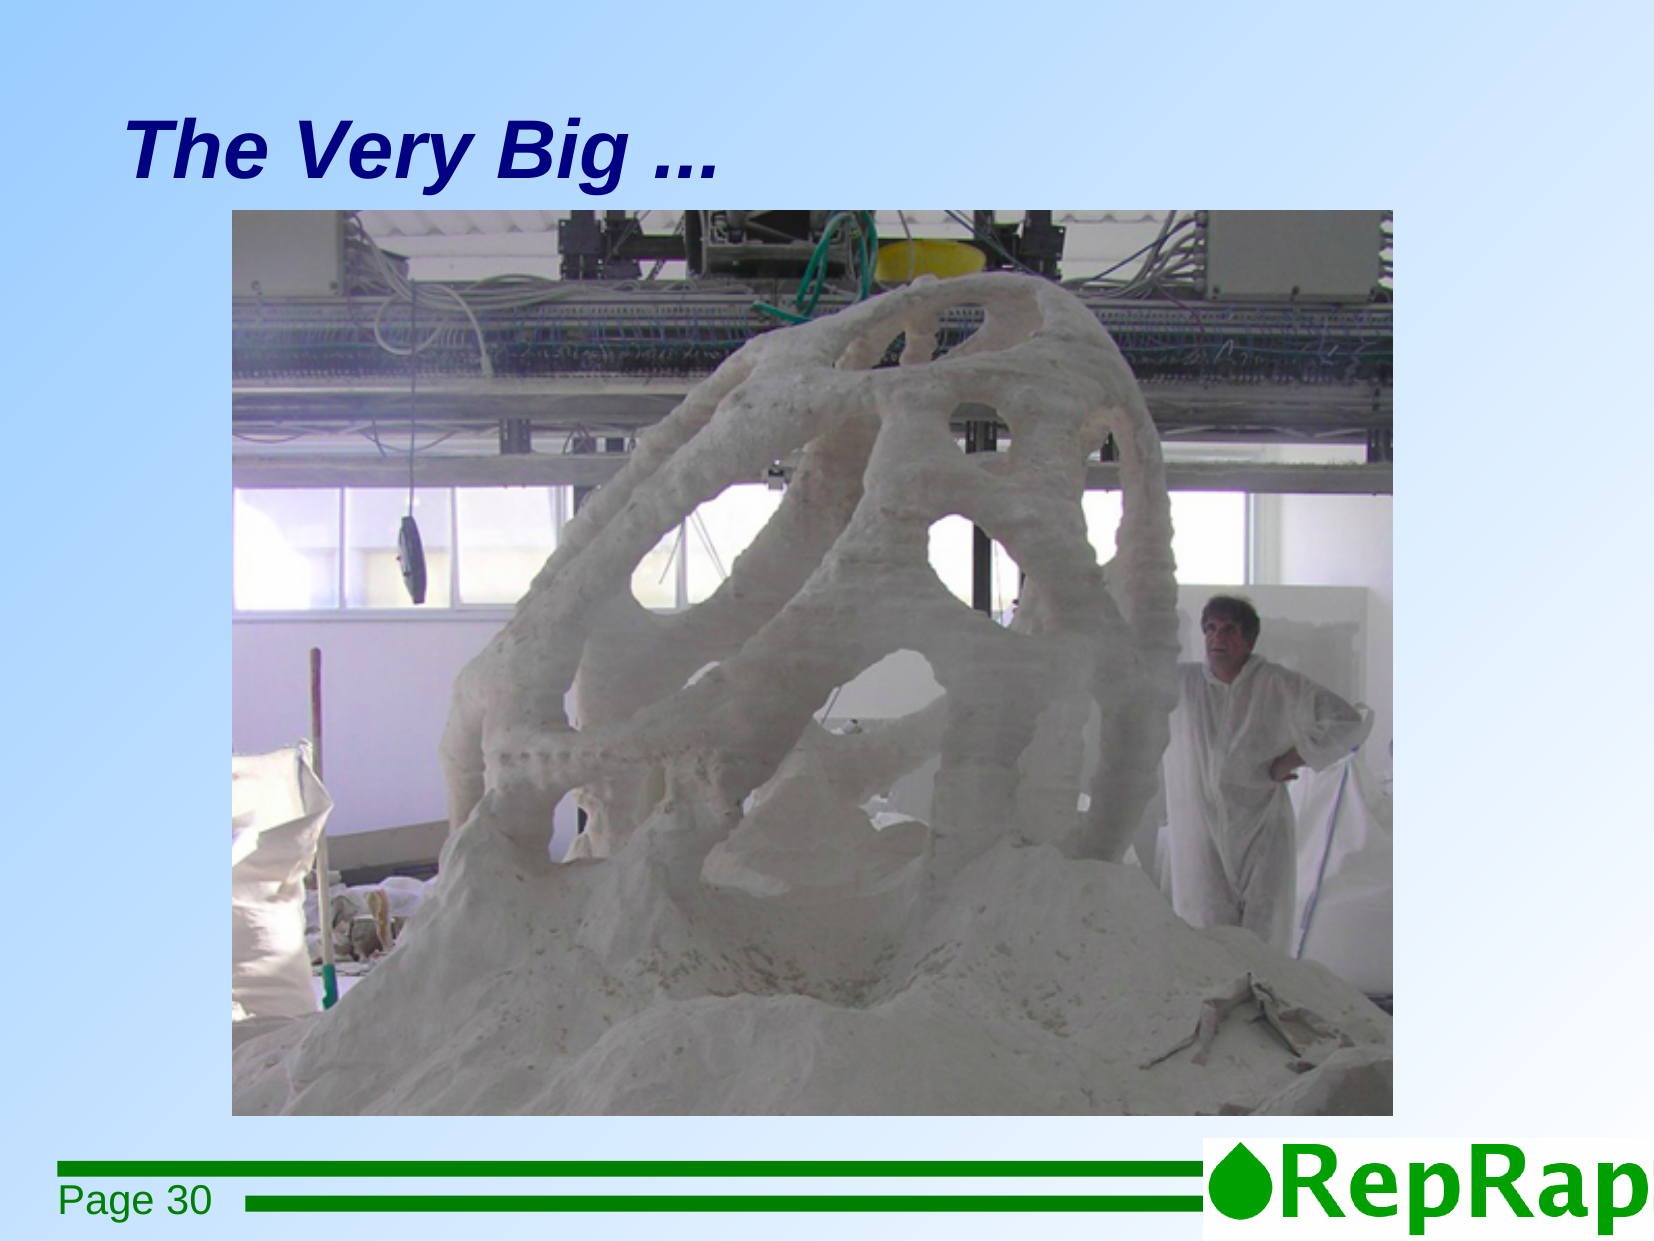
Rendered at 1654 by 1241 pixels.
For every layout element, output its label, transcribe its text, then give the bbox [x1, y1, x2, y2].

picture [232, 210, 1393, 1116]
title The Very Big ... [121, 46, 1534, 254]
picture [1203, 1138, 1654, 1241]
